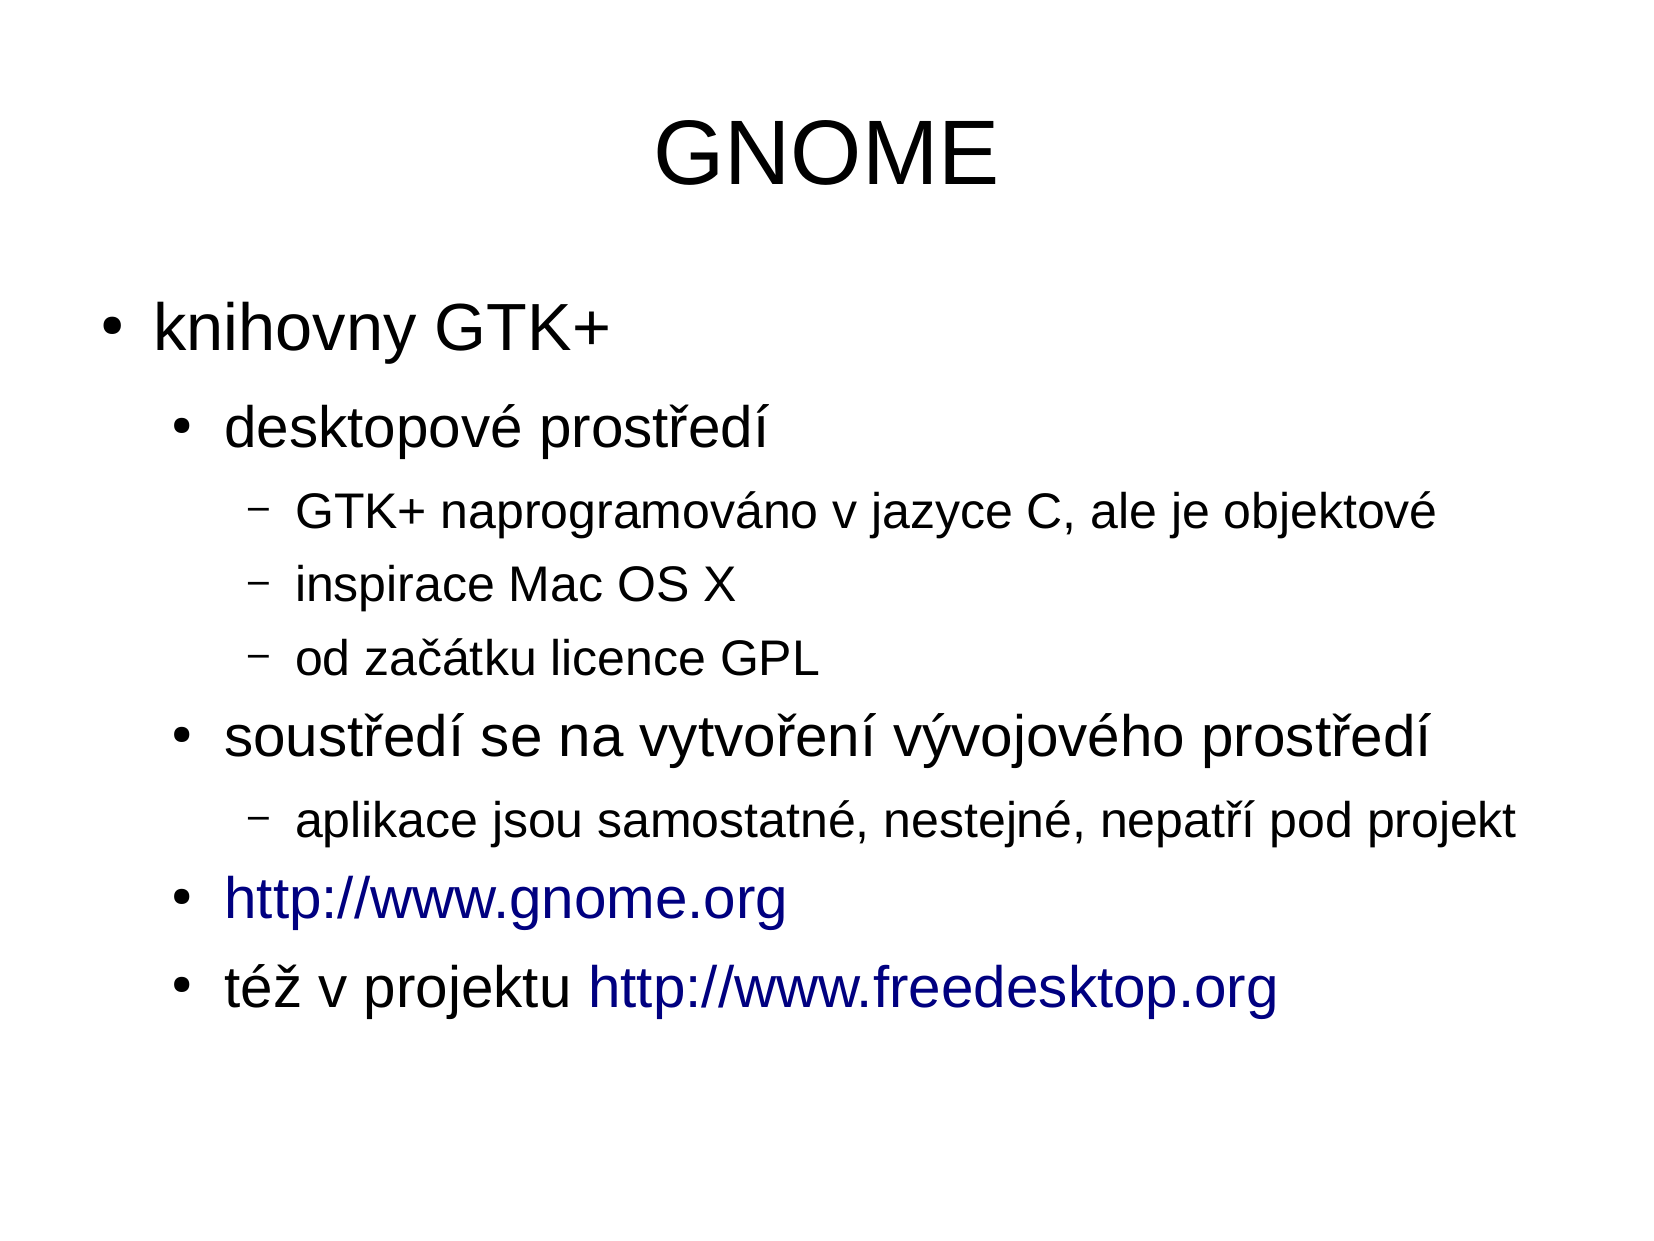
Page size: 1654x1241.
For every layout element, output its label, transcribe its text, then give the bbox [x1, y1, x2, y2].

title GNOME [82, 56, 1571, 250]
list knihovny GTK+ desktopové prostředí GTK+ naprogramováno v jazyce C, ale je objektové inspirace Mac OS X od začátku licence GPL soustředí se na vytvoření vývojového prostředí aplikace jsou samostatné, nestejné, nepatří pod projekt http://www.gnome.org též v projektu http://www.freedesktop.org [82, 290, 1571, 1094]
